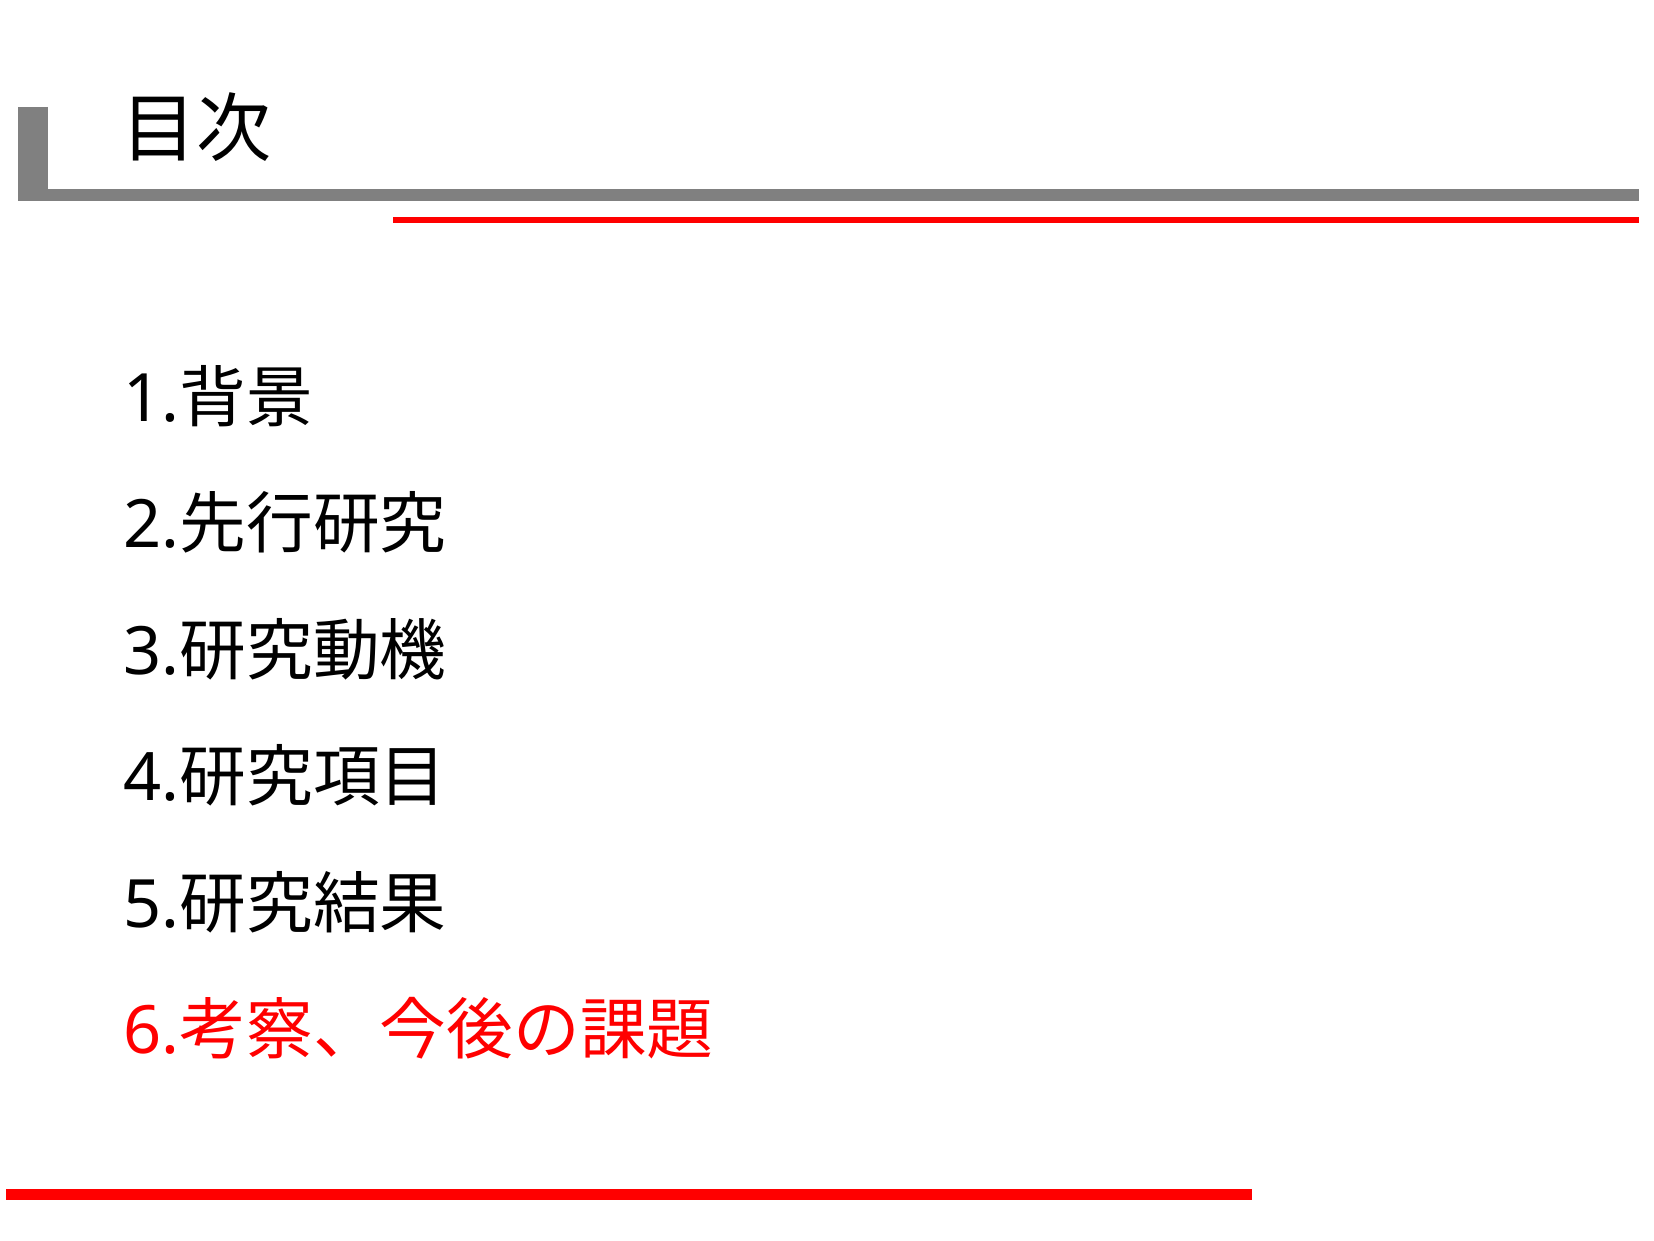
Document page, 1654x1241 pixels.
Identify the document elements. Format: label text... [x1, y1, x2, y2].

list 1.背景 2.先行研究 3.研究動機 4.研究項目 5.研究結果 6.考察、今後の課題 [123, 343, 1536, 1211]
title 目次 [121, 18, 1534, 226]
